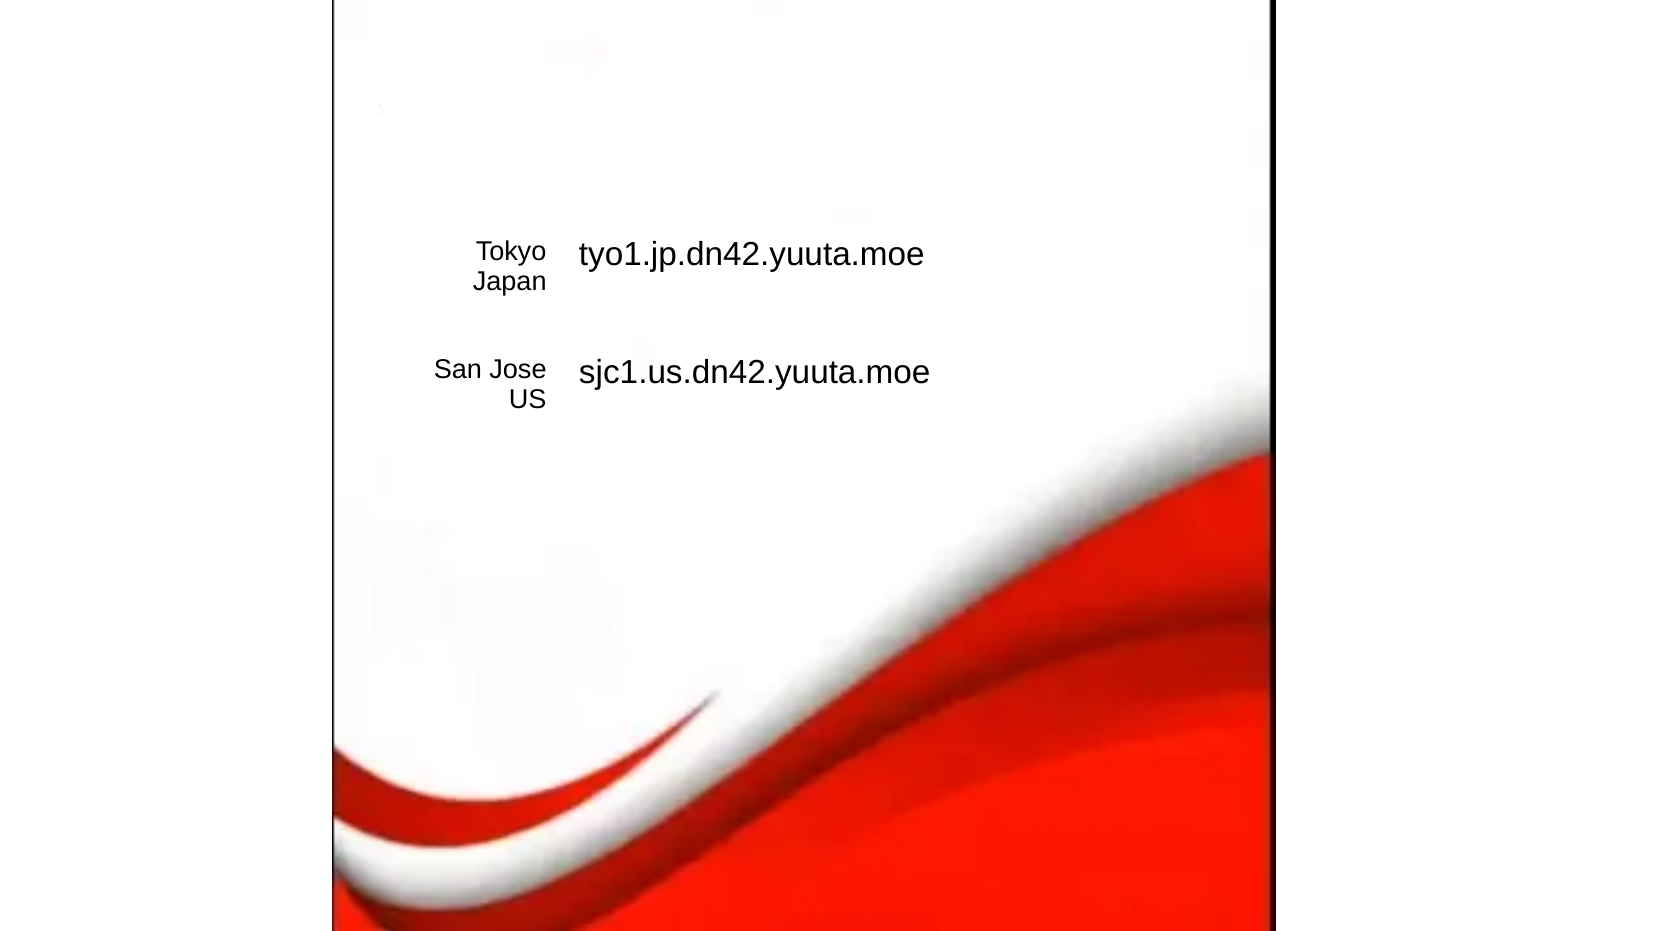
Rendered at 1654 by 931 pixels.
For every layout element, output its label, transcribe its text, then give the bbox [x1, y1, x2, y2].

table_header tyo1.jp.dn42.yuuta.moe [562, 229, 988, 346]
table_cell sjc1.us.dn42.yuuta.moe [562, 347, 988, 464]
table_cell San Jose US [384, 347, 561, 464]
picture [332, 0, 1276, 931]
table_header Tokyo Japan [384, 229, 561, 346]
